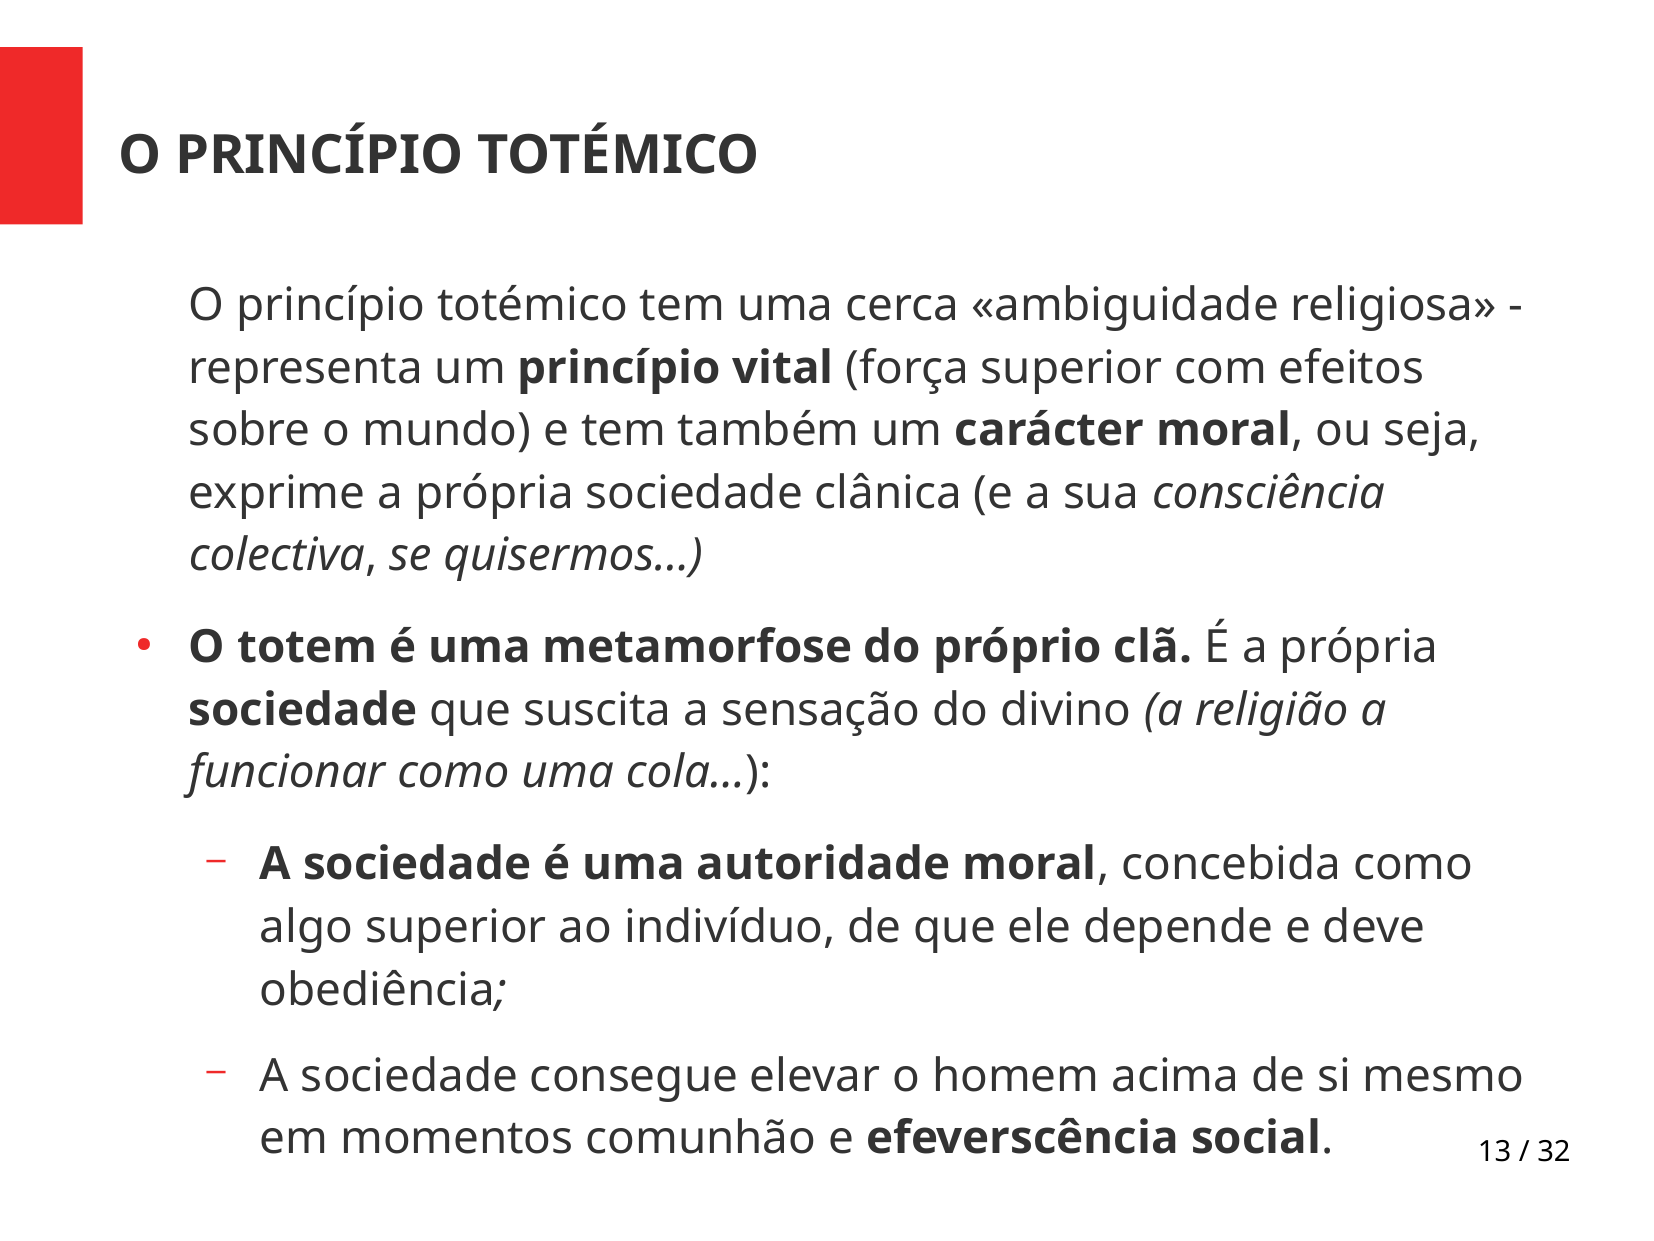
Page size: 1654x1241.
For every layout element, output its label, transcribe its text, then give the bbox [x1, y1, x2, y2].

title O PRINCÍPIO TOTÉMICO [118, 49, 1571, 257]
list O princípio totémico tem uma cerca «ambiguidade religiosa» - representa um princípio vital (força superior com efeitos sobre o mundo) e tem também um carácter moral, ou seja, exprime a própria sociedade clânica (e a sua consciência colectiva, se quisermos…) O totem é uma metamorfose do próprio clã. É a própria sociedade que suscita a sensação do divino (a religião a funcionar como uma cola...): A sociedade é uma autoridade moral, concebida como algo superior ao indivíduo, de que ele depende e deve obediência; A sociedade consegue elevar o homem acima de si mesmo em momentos comunhão e efeverscência social. [118, 271, 1536, 991]
